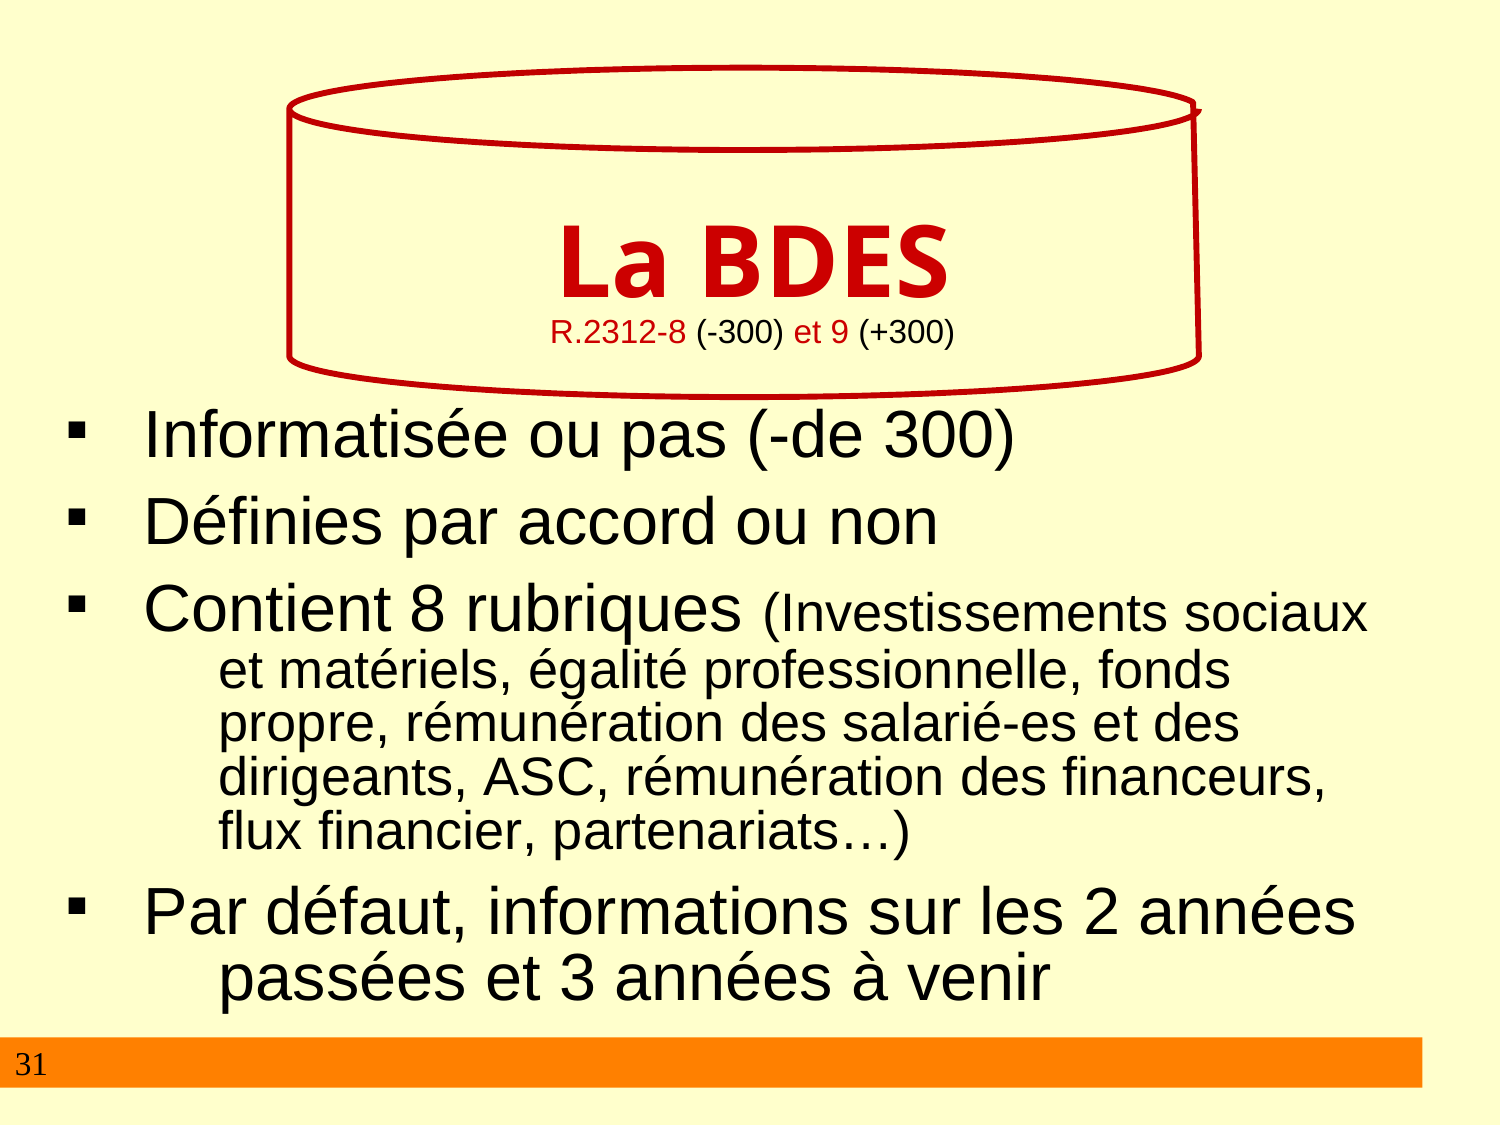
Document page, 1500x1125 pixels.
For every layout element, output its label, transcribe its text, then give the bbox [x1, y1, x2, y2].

text_box Informatisée ou pas (-de 300) Définies par accord ou non Contient 8 rubriques (Investissements sociaux et matériels, égalité professionnelle, fonds propre, rémunération des salarié-es et des dirigeants, ASC, rémunération des financeurs, flux financier, partenariats…) Par défaut, informations sur les 2 années passées et 3 années à venir [53, 397, 1403, 904]
title La BDES R.2312-8 (-300) et 9 (+300) [69, 199, 300, 369]
text_box <numéro> [0, 1037, 1423, 1088]
title La BDES R.2312-8 (-300) et 9 (+300) [293, 199, 1195, 369]
title La BDES R.2312-8 (-300) et 9 (+300) [1189, 199, 1436, 369]
